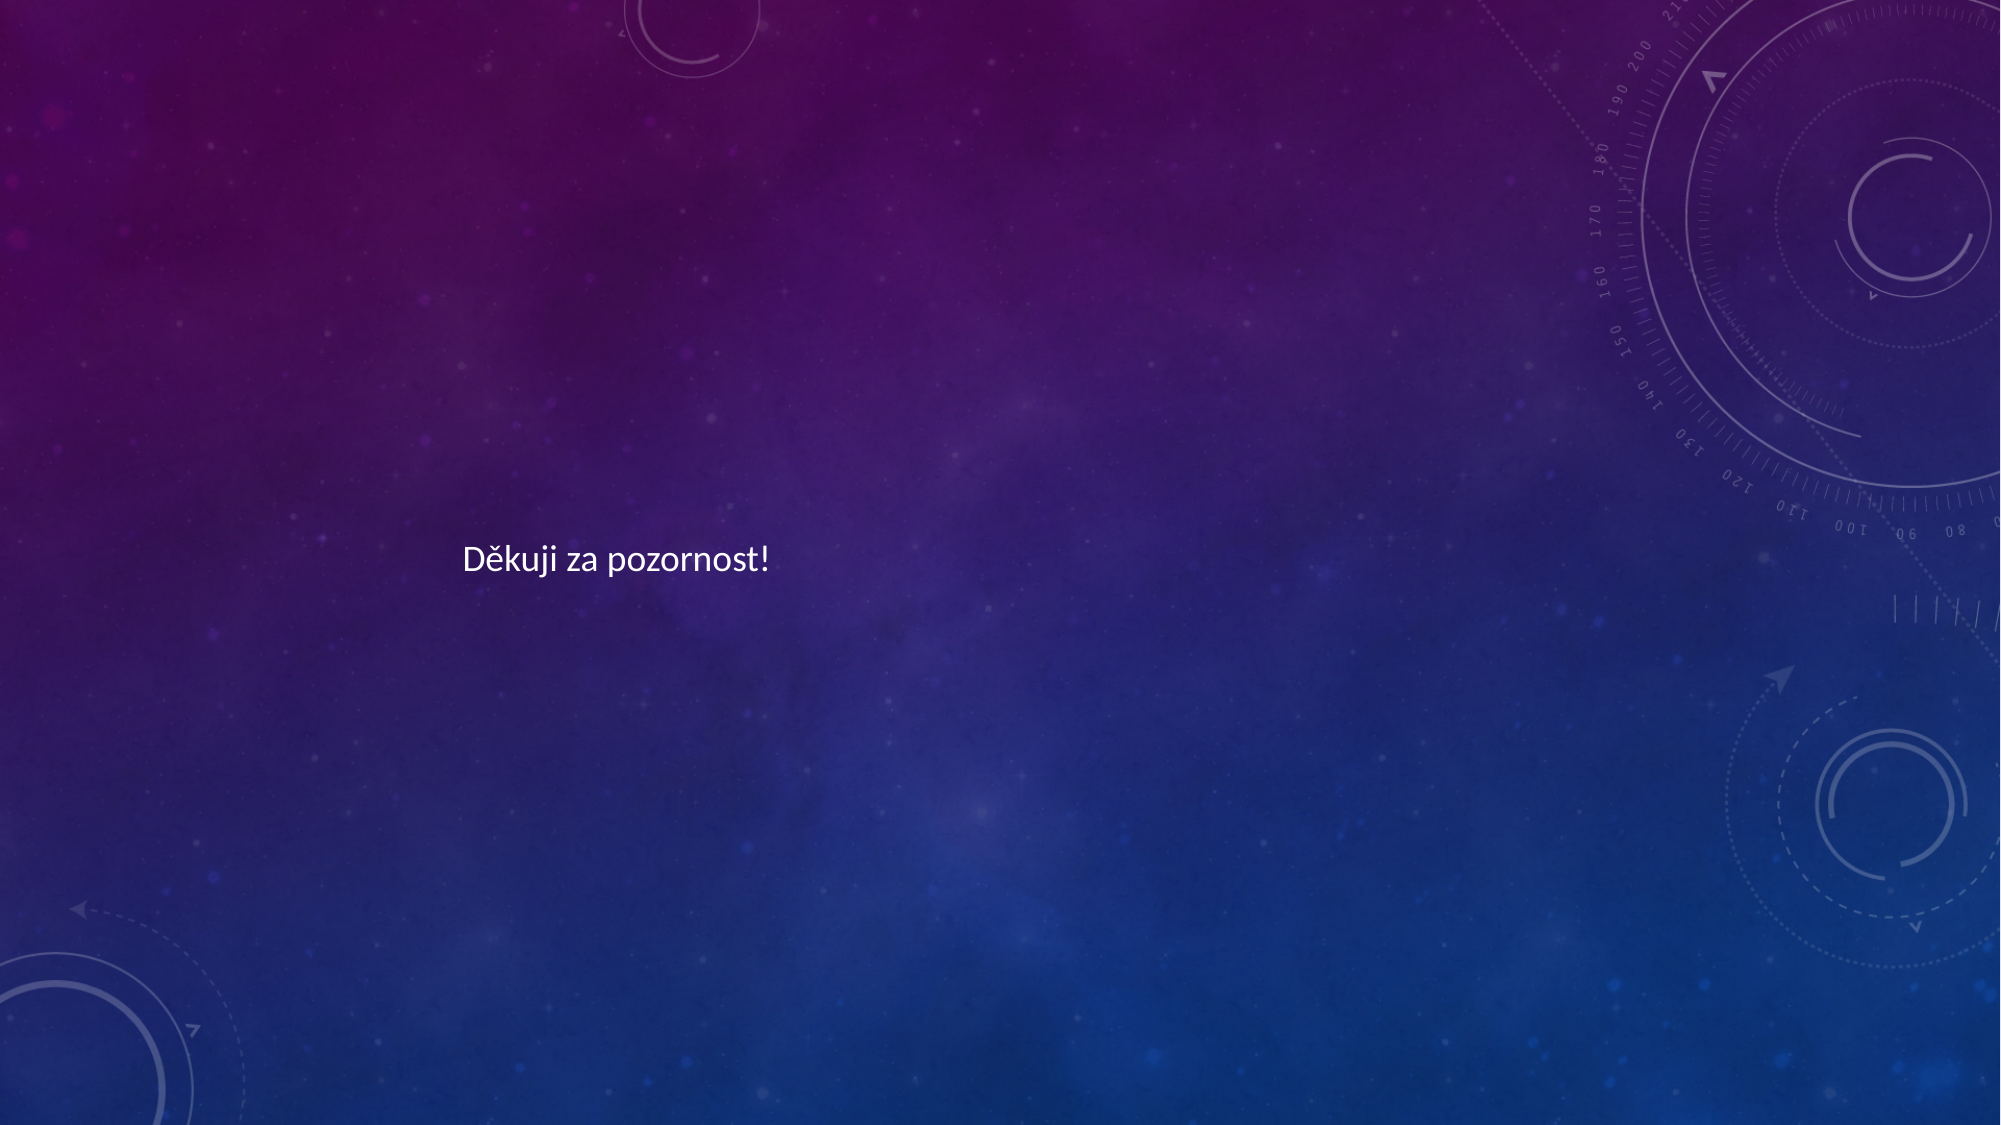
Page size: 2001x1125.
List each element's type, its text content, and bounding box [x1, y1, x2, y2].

text_box Děkuji za pozornost! [447, 526, 1610, 587]
